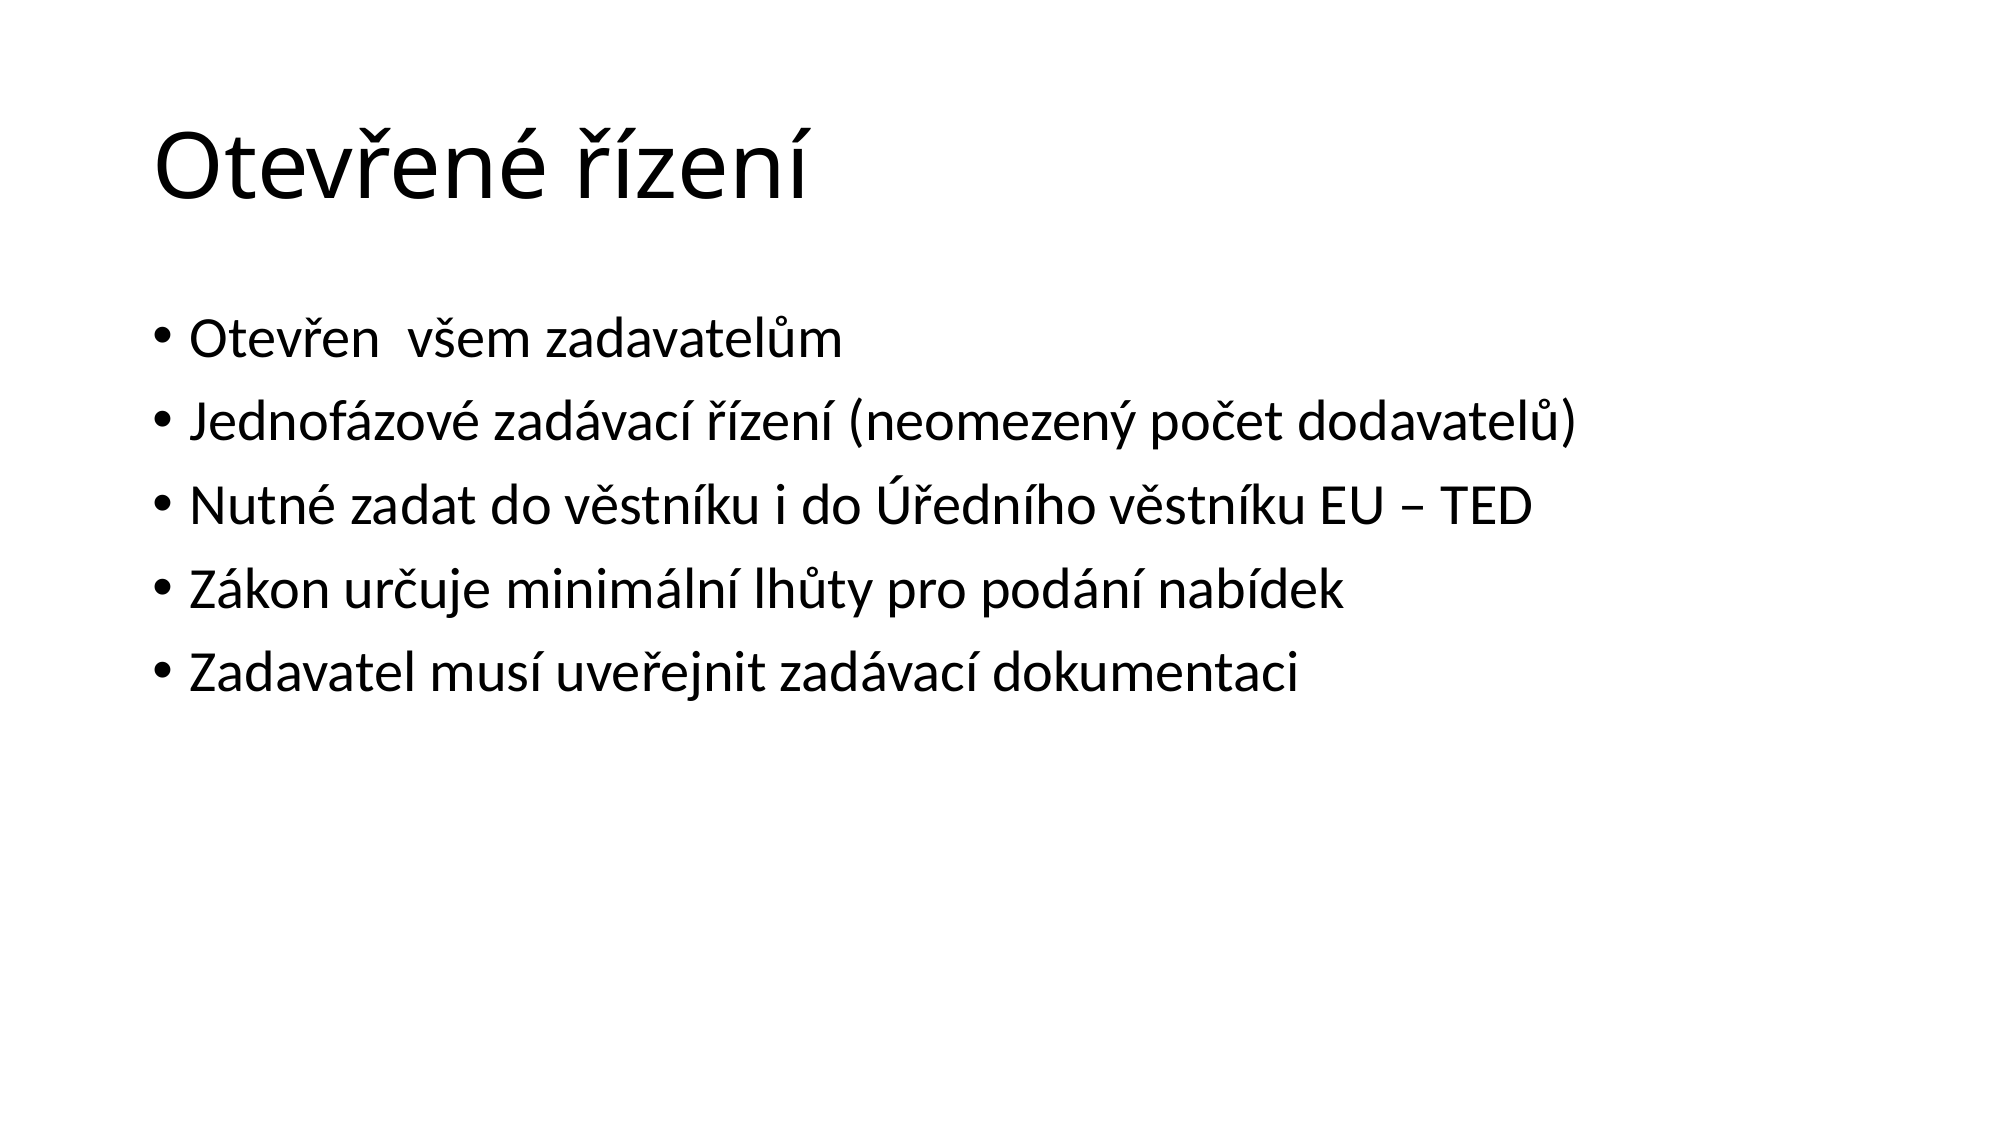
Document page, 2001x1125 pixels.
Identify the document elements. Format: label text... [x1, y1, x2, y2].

title Otevřené řízení [137, 59, 1863, 278]
list Otevřen všem zadavatelům Jednofázové zadávací řízení (neomezený počet dodavatelů) Nutné zadat do věstníku i do Úředního věstníku EU – TED Zákon určuje minimální lhůty pro podání nabídek Zadavatel musí uveřejnit zadávací dokumentaci [137, 299, 1863, 1014]
